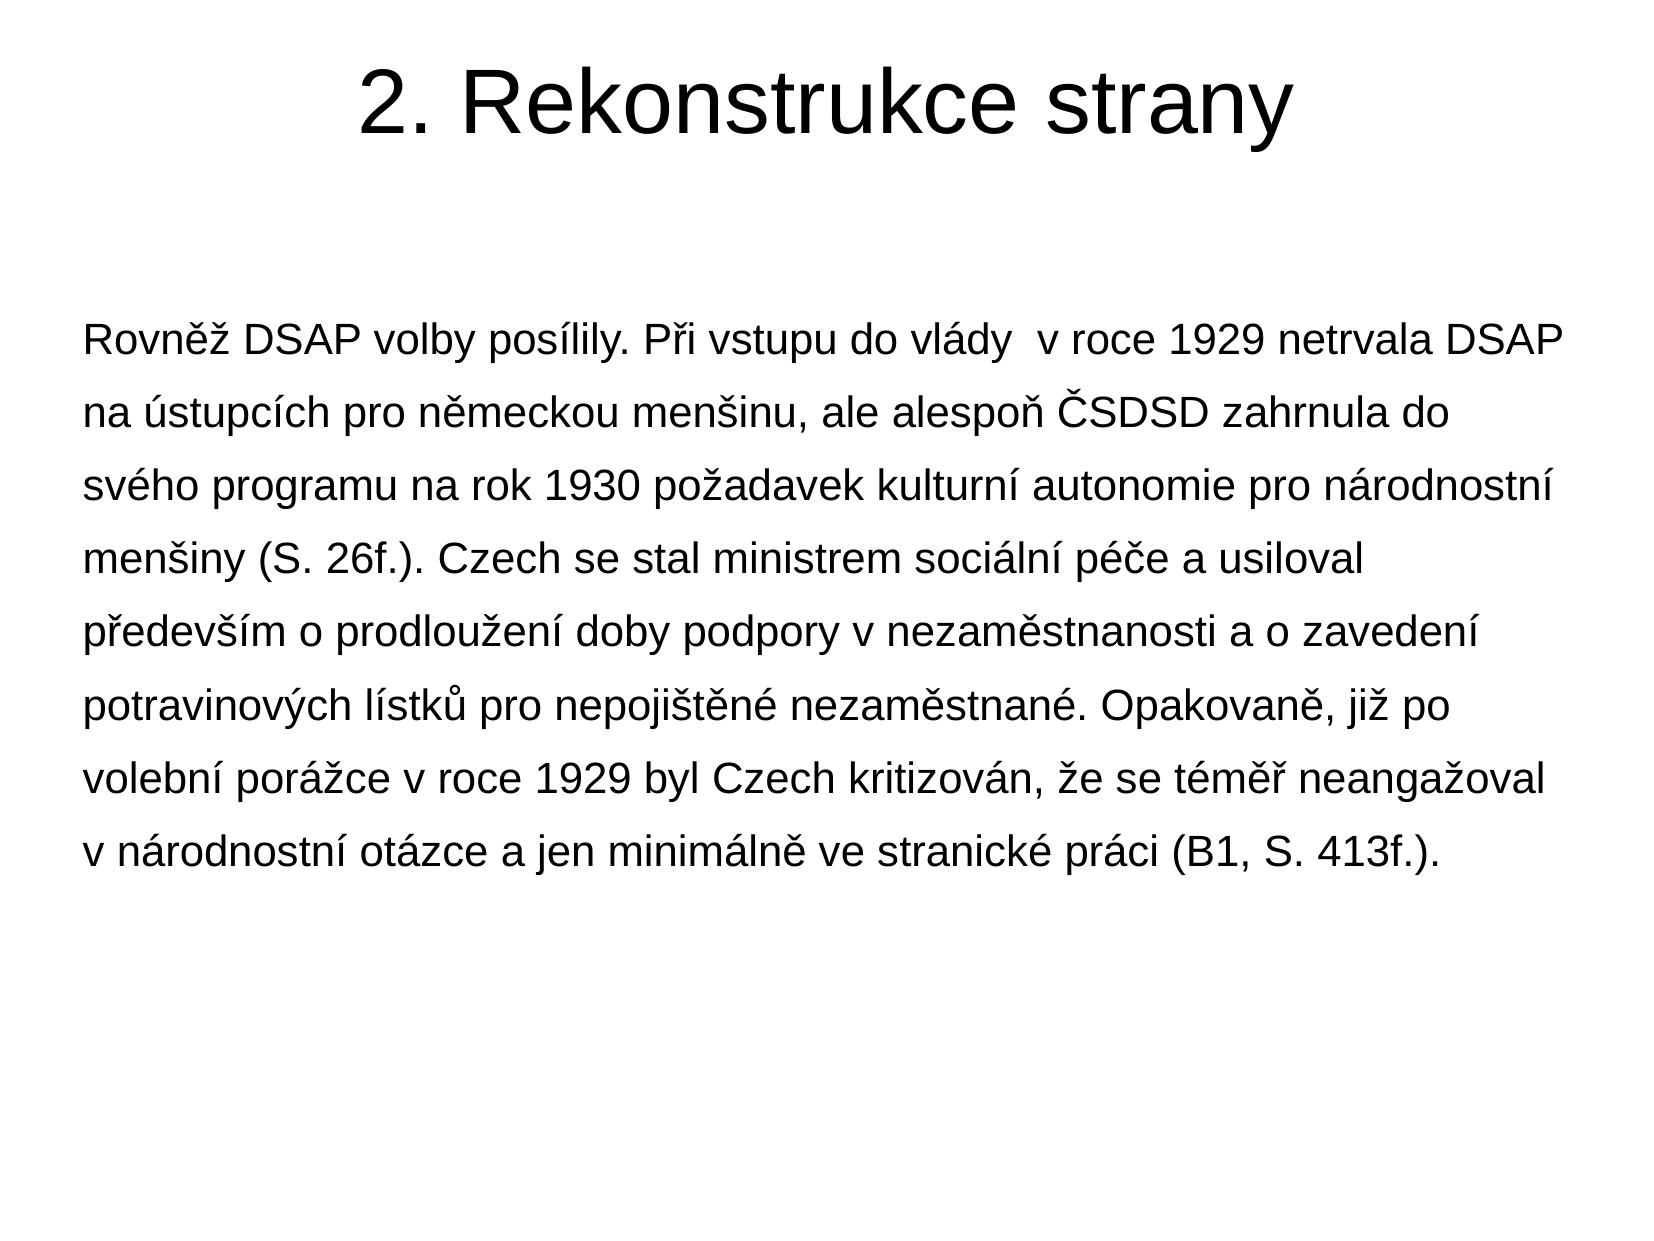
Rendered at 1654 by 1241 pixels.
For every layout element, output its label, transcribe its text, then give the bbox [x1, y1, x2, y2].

title 2. Rekonstrukce strany [82, 49, 1571, 257]
list Rovněž DSAP volby posílily. Při vstupu do vlády v roce 1929 netrvala DSAP na ústupcích pro německou menšinu, ale alespoň ČSDSD zahrnula do svého programu na rok 1930 požadavek kulturní autonomie pro národnostní menšiny (S. 26f.). Czech se stal ministrem sociální péče a usiloval především o prodloužení doby podpory v nezaměstnanosti a o zavedení potravinových lístků pro nepojištěné nezaměstnané. Opakovaně, již po volební porážce v roce 1929 byl Czech kritizován, že se téměř neangažoval v národnostní otázce a jen minimálně ve stranické práci (B1, S. 413f.). [82, 290, 1571, 1010]
